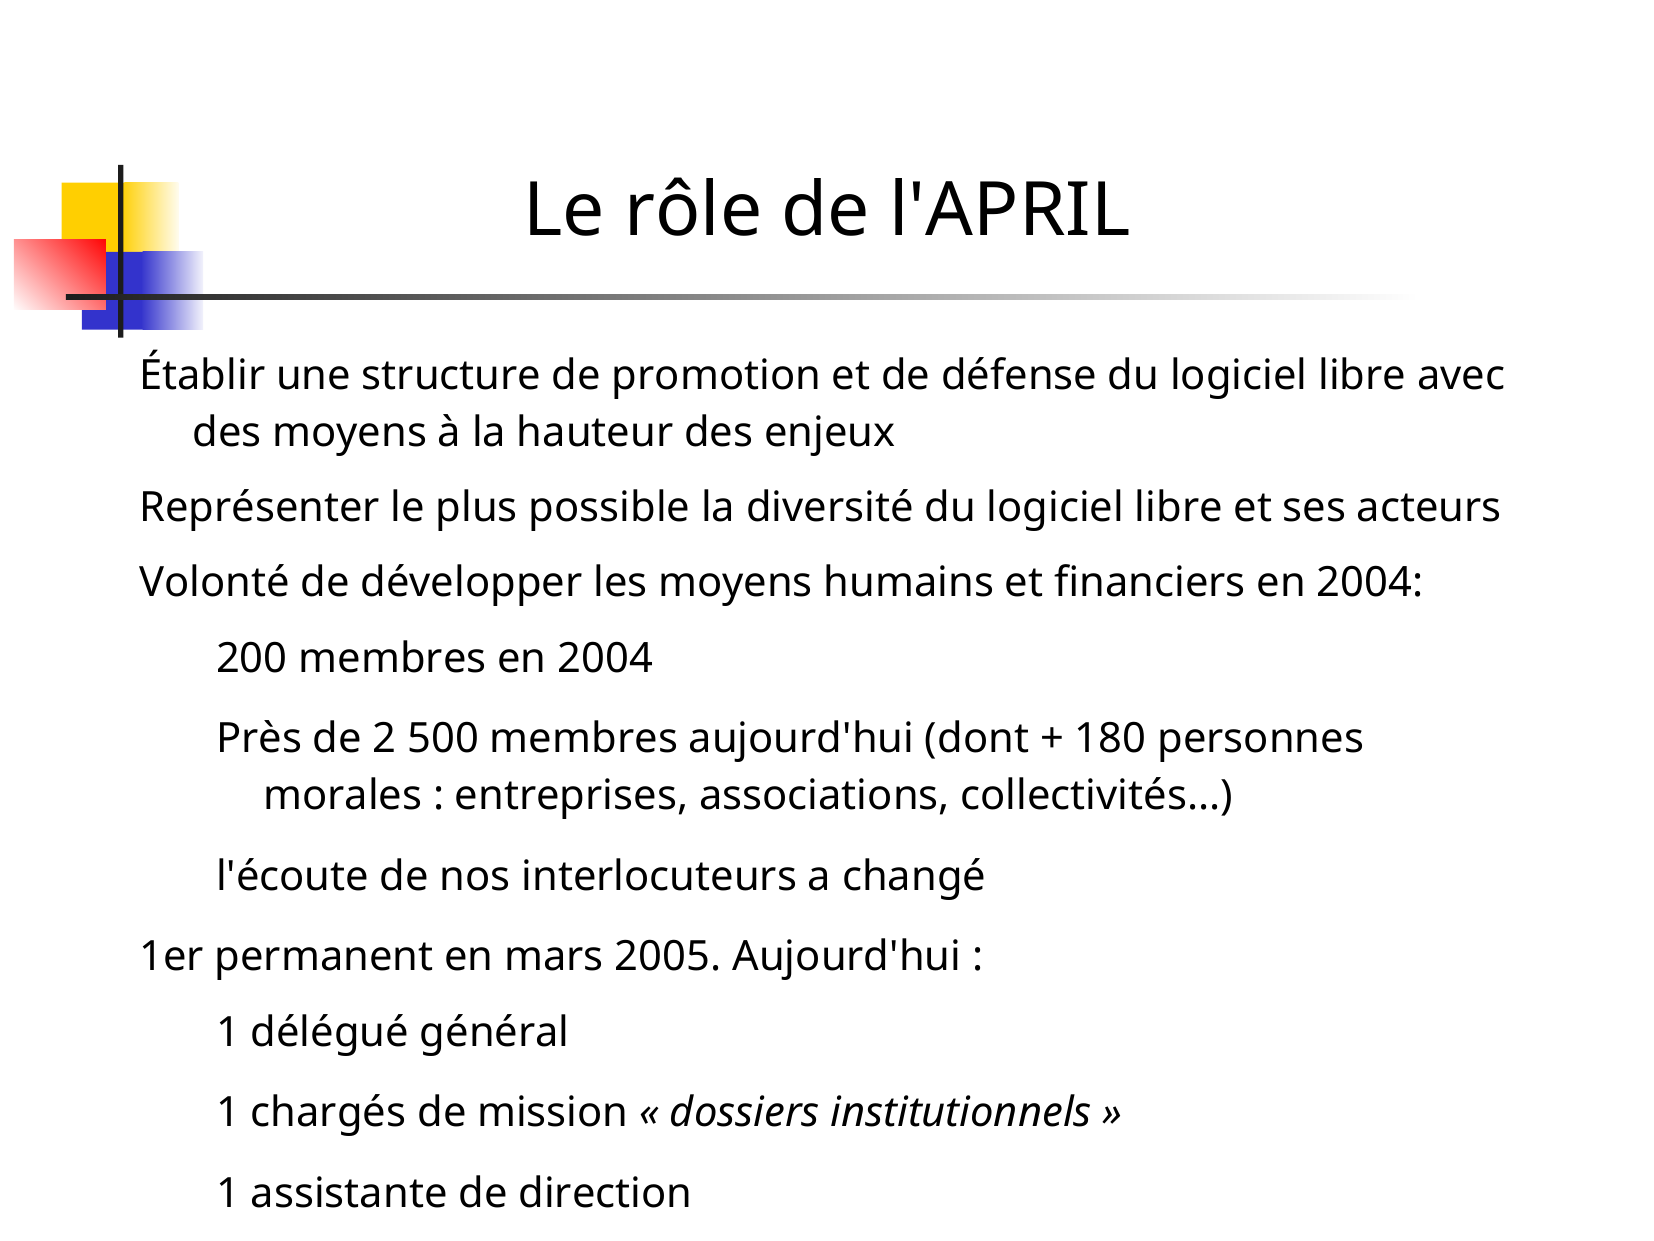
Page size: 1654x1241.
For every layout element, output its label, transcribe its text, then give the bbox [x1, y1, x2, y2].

list Établir une structure de promotion et de défense du logiciel libre avec des moyens à la hauteur des enjeux Représenter le plus possible la diversité du logiciel libre et ses acteurs Volonté de développer les moyens humains et financiers en 2004: 200 membres en 2004 Près de 2 500 membres aujourd'hui (dont + 180 personnes morales : entreprises, associations, collectivités...) l'écoute de nos interlocuteurs a changé 1er permanent en mars 2005. Aujourd'hui : 1 délégué général 1 chargés de mission « dossiers institutionnels » 1 assistante de direction [121, 344, 1534, 1241]
title Le rôle de l'APRIL [121, 102, 1534, 311]
